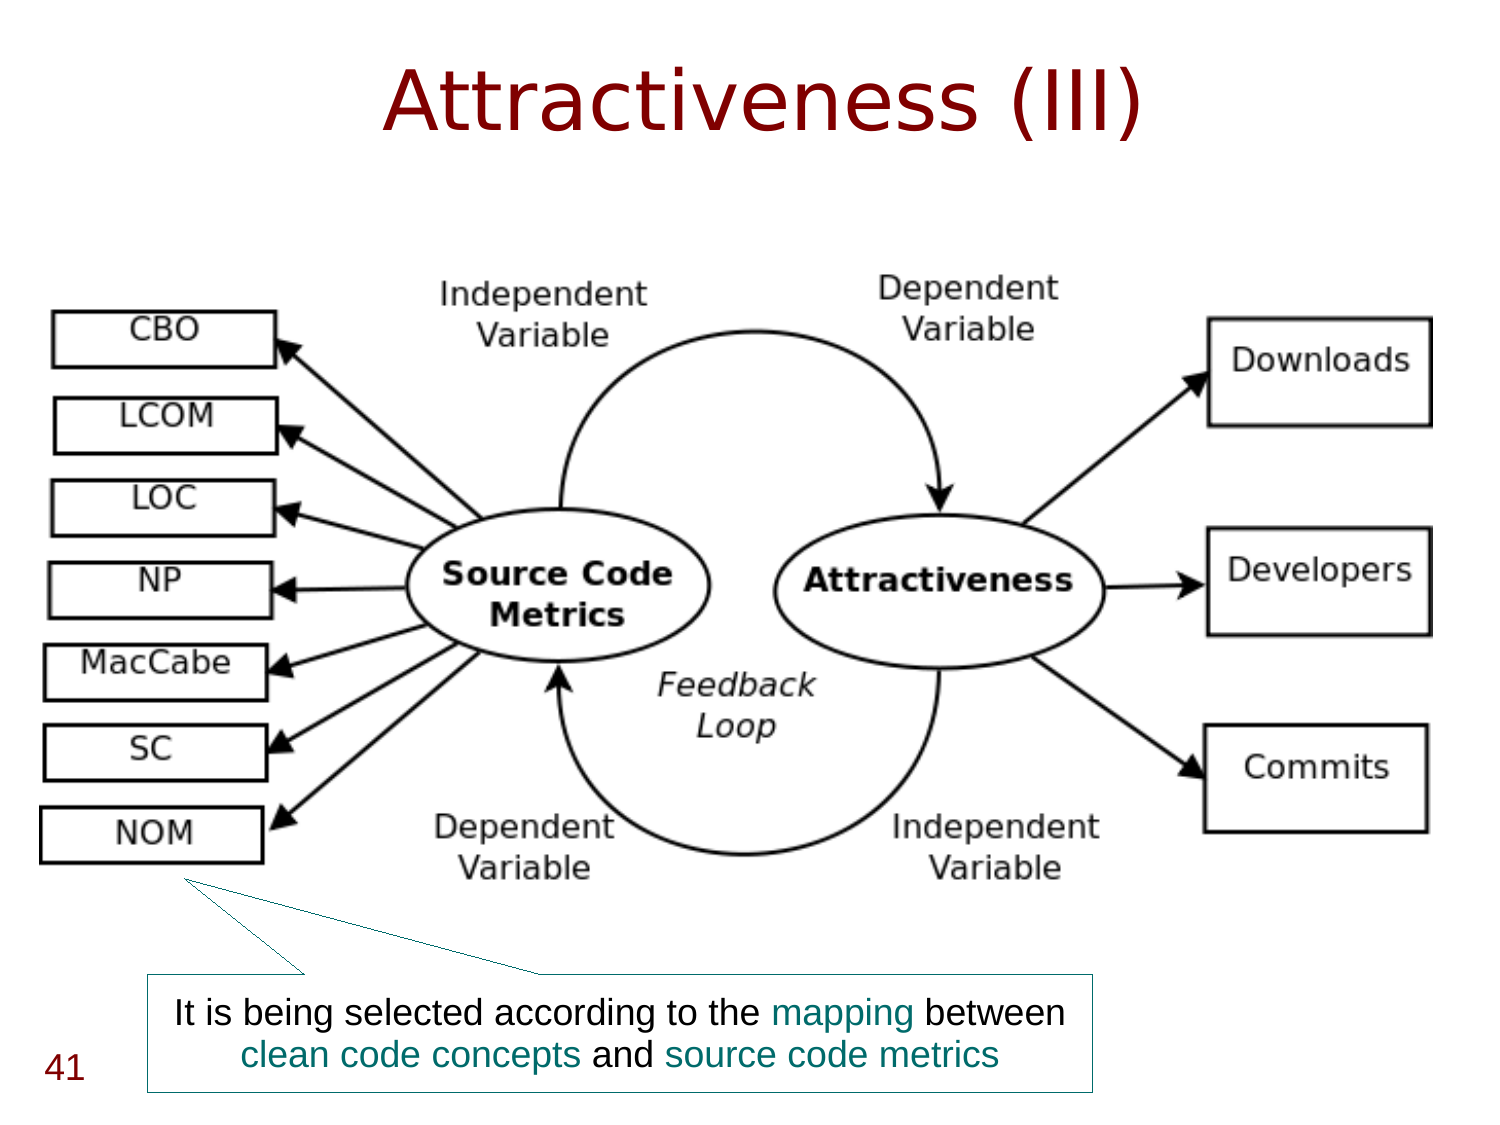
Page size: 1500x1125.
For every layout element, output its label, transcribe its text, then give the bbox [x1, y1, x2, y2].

title Attractiveness (III) [70, 34, 1459, 170]
picture [39, 269, 1433, 886]
text_box It is being selected according to the mapping between clean code concepts and source code metrics [147, 878, 1093, 1093]
